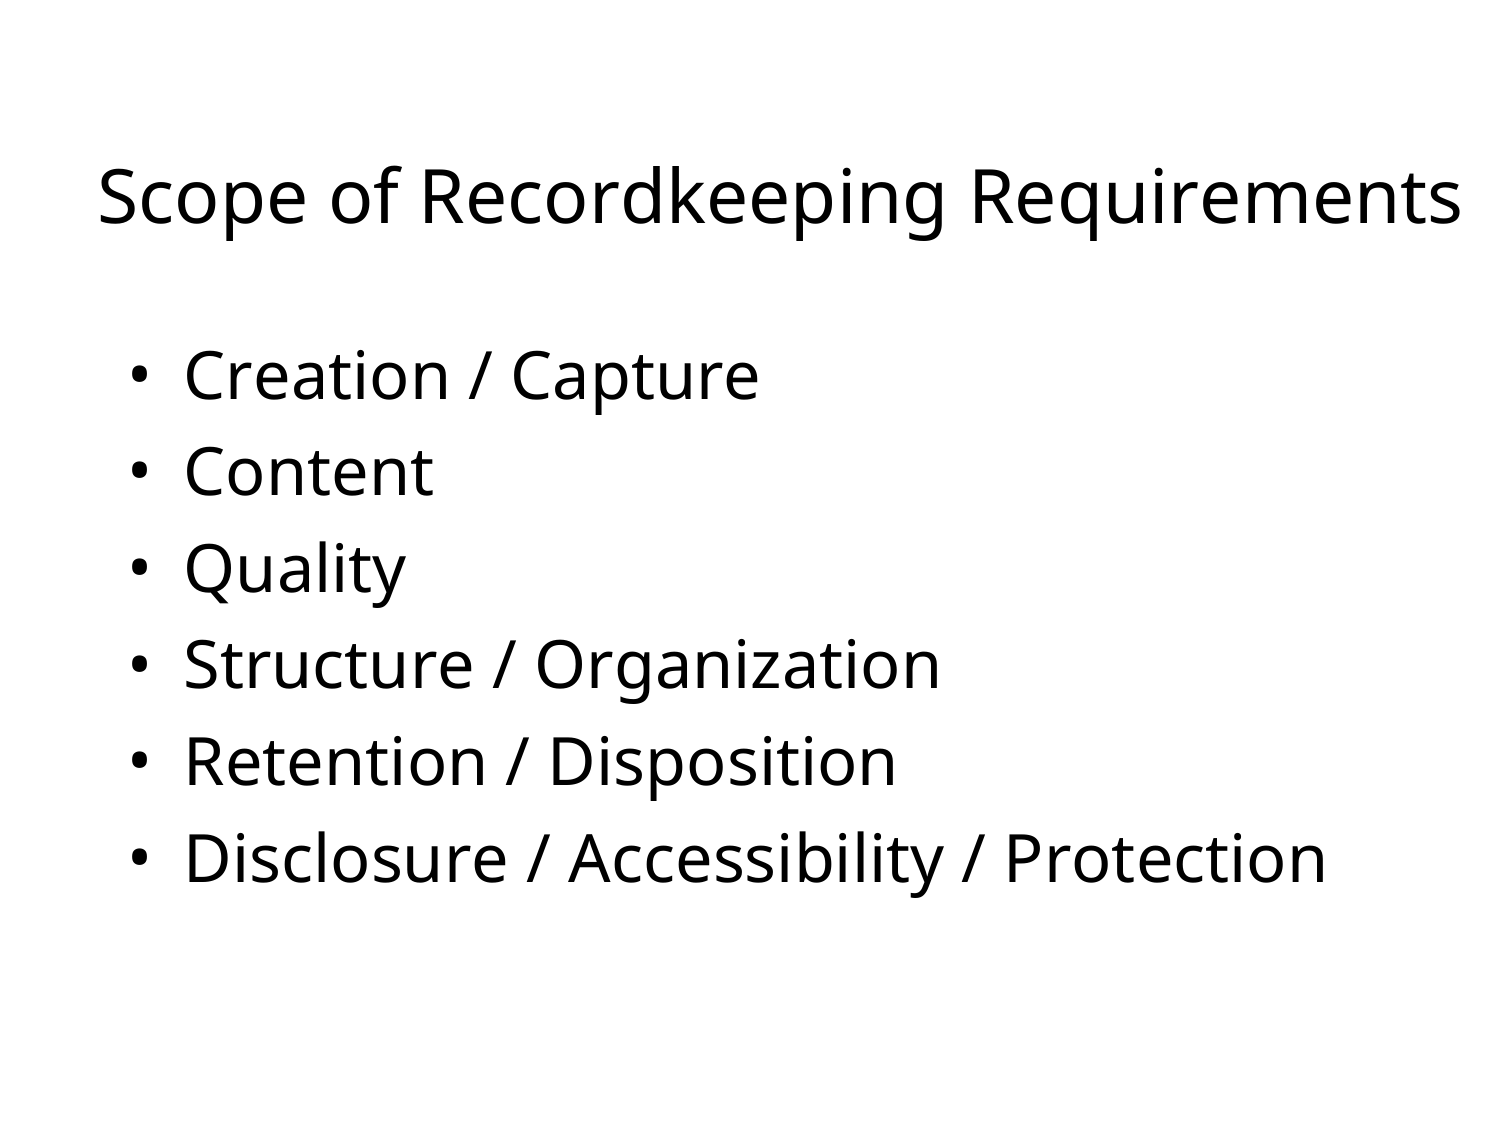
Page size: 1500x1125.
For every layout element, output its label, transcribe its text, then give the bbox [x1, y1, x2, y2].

list Creation / Capture Content Quality Structure / Organization Retention / Disposition Disclosure / Accessibility / Protection [112, 324, 1388, 1001]
title Scope of Recordkeeping Requirements [0, 99, 1500, 288]
